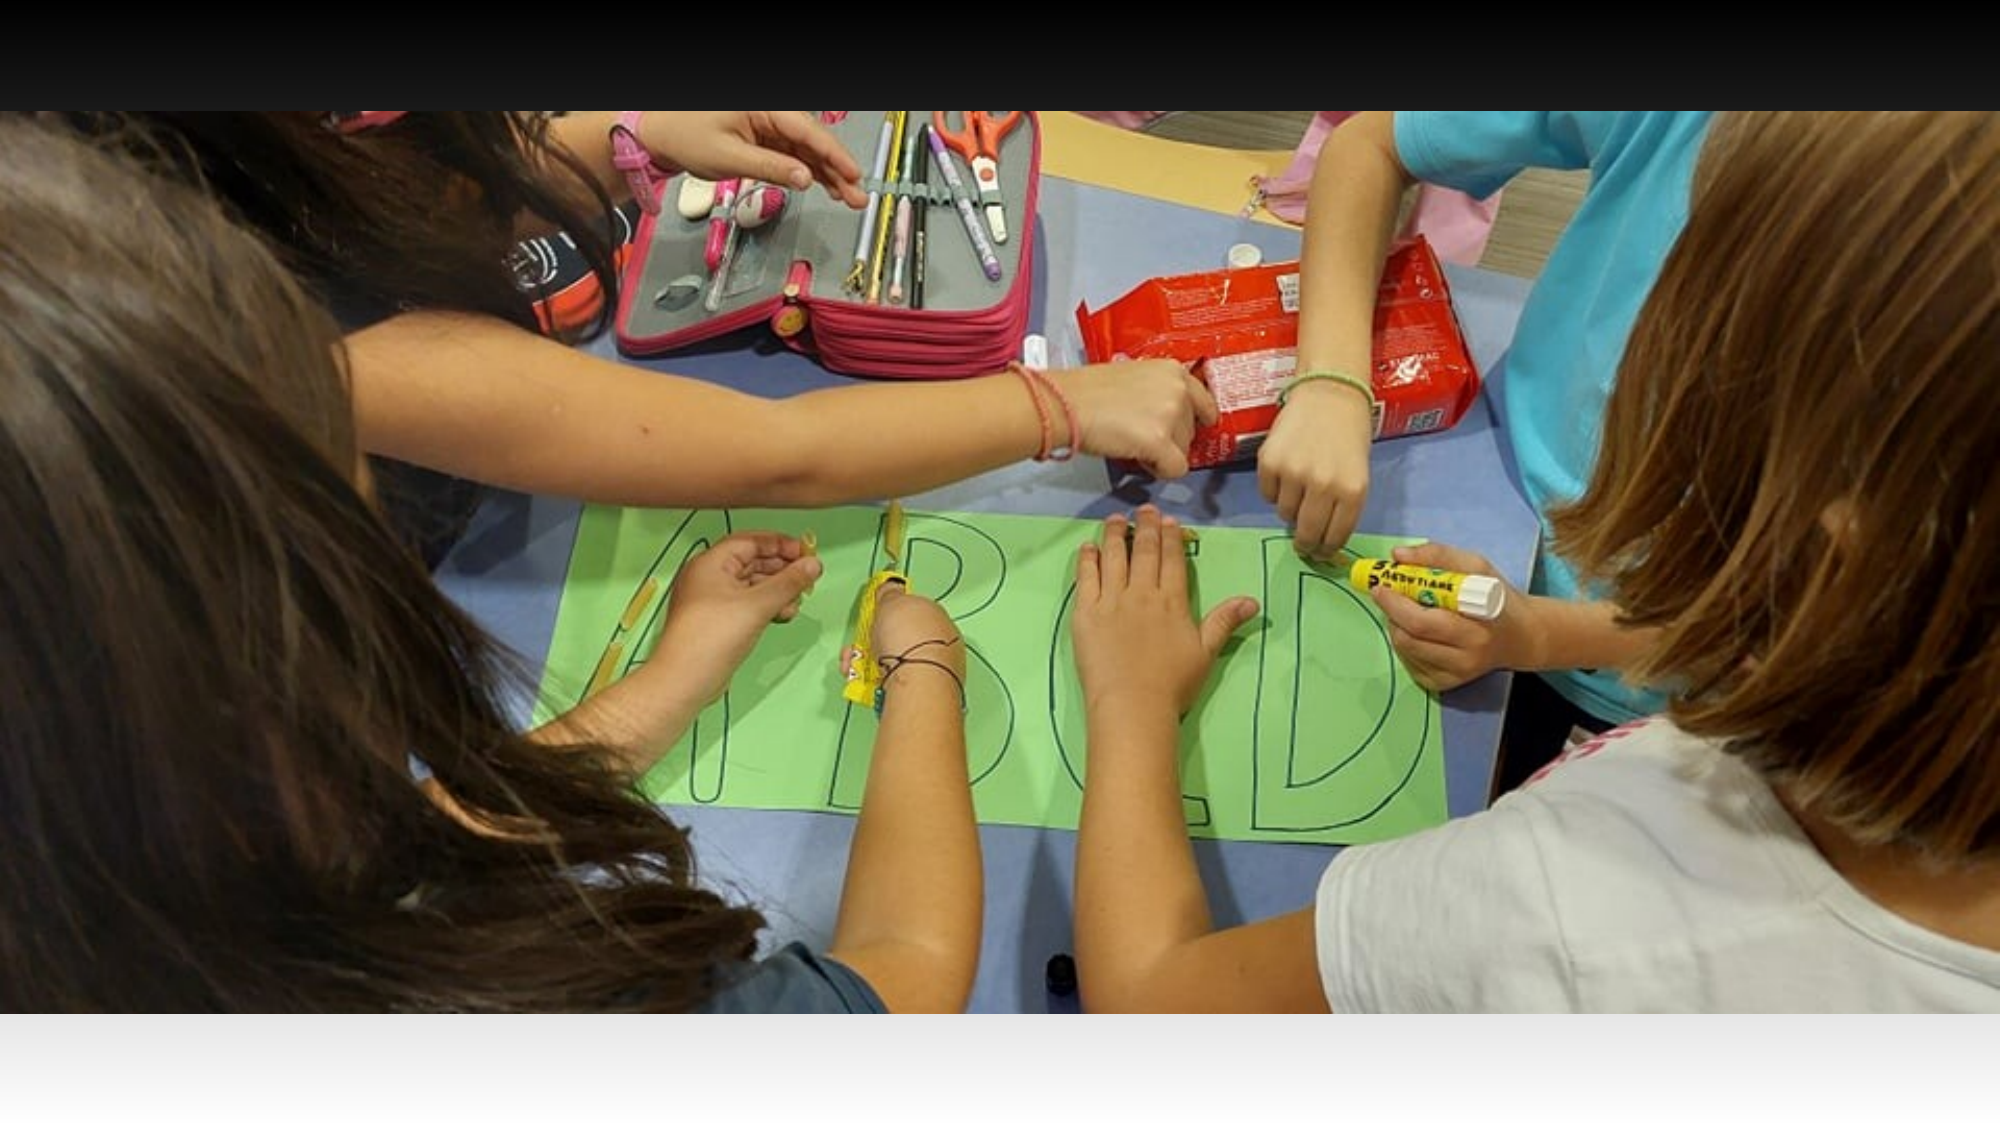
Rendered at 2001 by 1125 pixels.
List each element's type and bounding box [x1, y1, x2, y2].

picture [0, 111, 2000, 1014]
